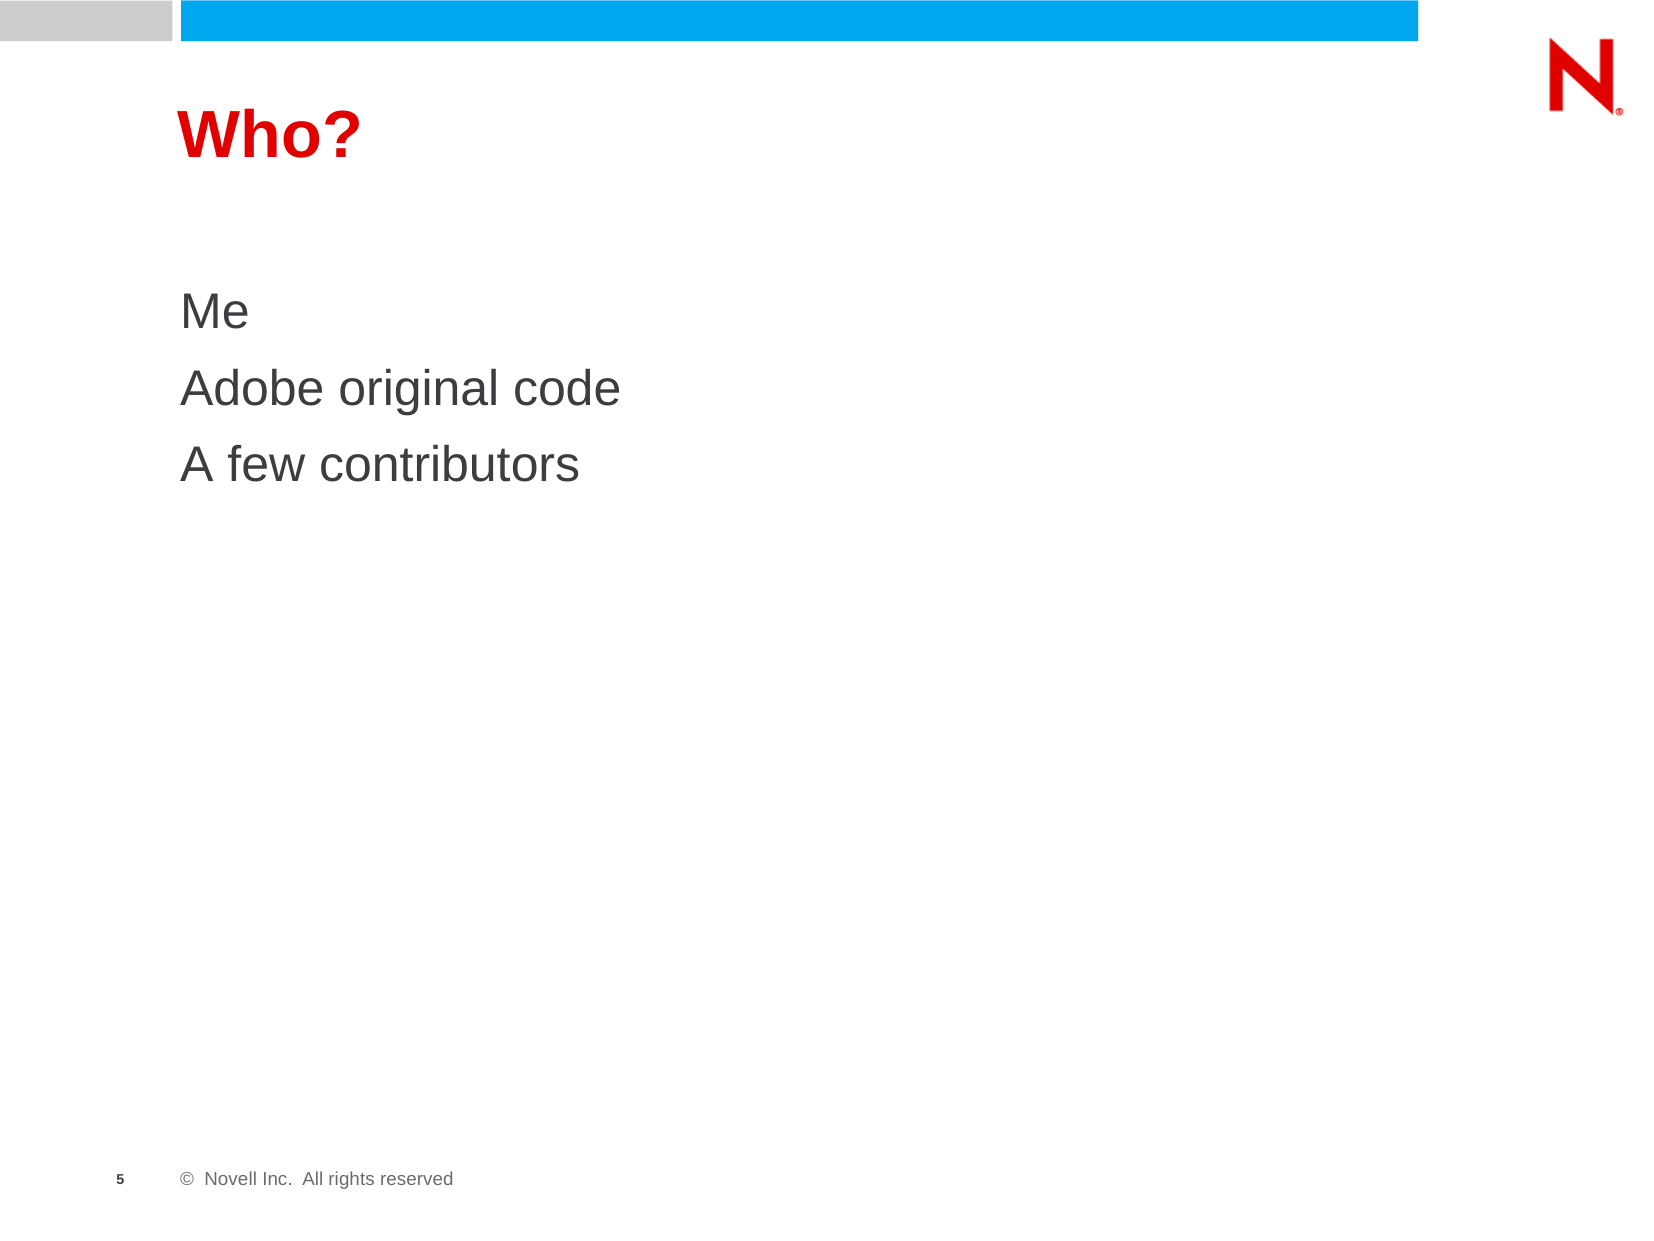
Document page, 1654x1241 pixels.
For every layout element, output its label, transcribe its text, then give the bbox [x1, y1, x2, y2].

list Me Adobe original code A few contributors [180, 280, 1547, 1087]
picture [1547, 35, 1624, 117]
title Who? [177, 46, 1525, 226]
